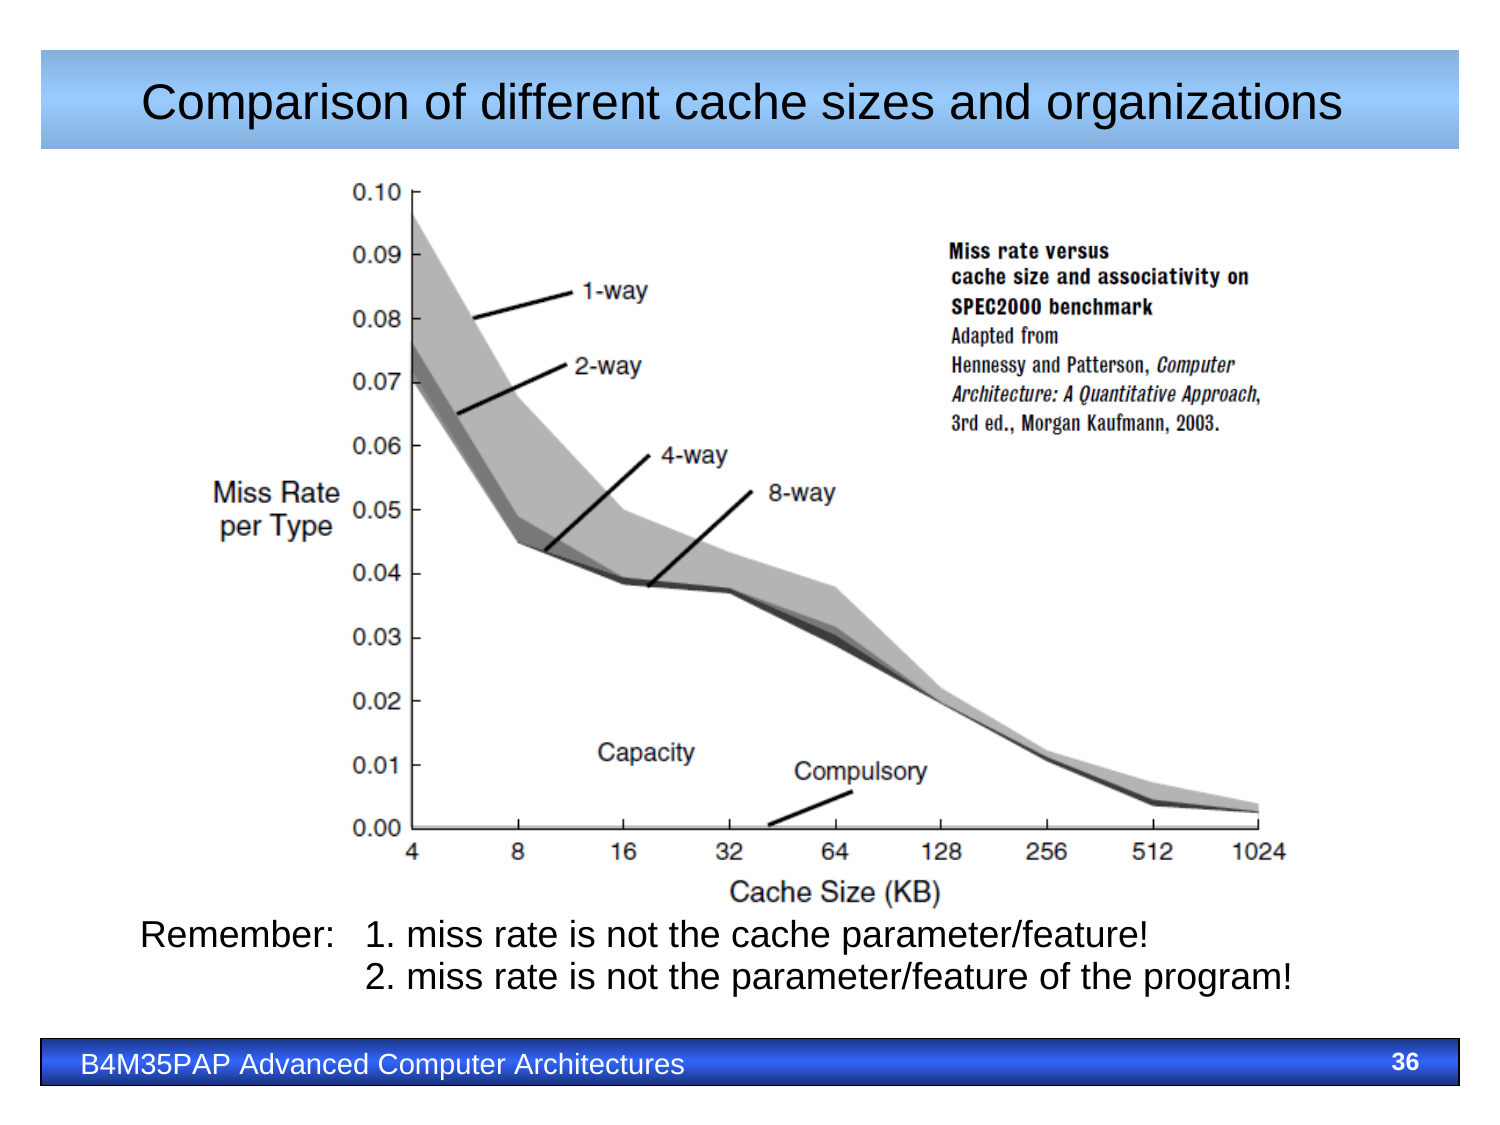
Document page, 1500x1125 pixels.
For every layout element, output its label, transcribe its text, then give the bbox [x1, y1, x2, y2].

picture [947, 239, 1273, 439]
text_box [188, 160, 1300, 918]
text_box Remember: 1. miss rate is not the cache parameter/feature! 2. miss rate is not the parameter/feature of the program! [125, 905, 1363, 1005]
title Comparison of different cache sizes and organizations [41, 50, 1459, 149]
